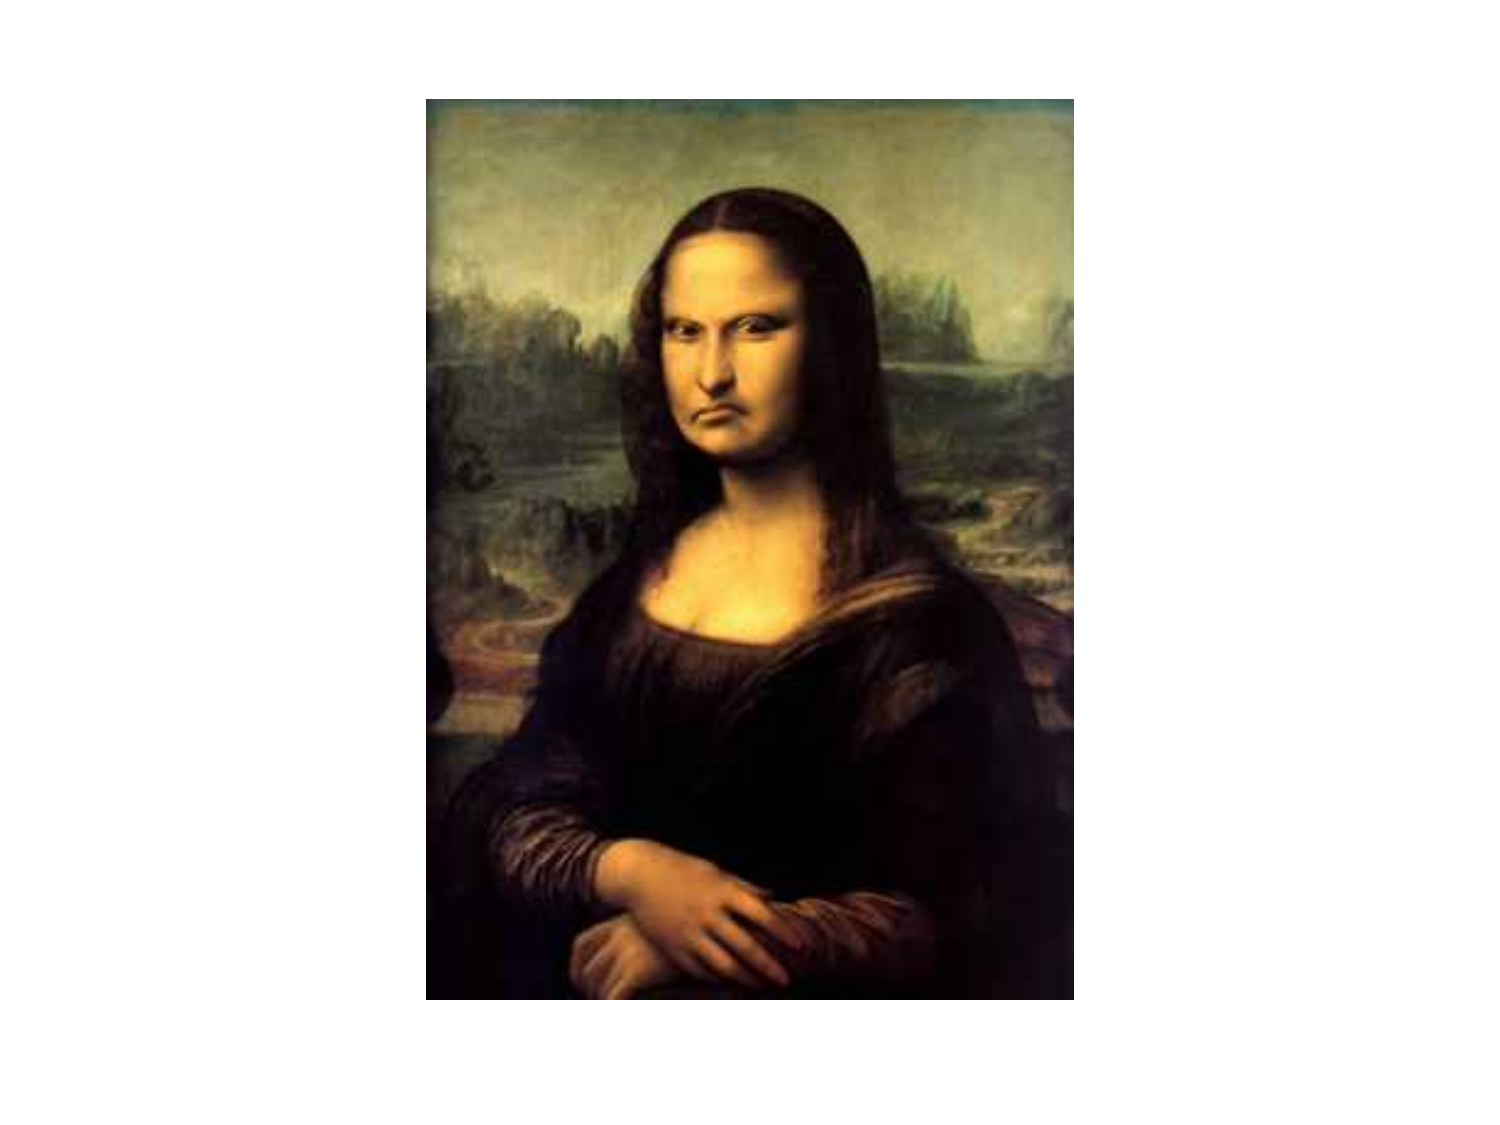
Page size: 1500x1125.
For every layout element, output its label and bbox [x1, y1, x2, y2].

picture [426, 99, 1074, 1000]
